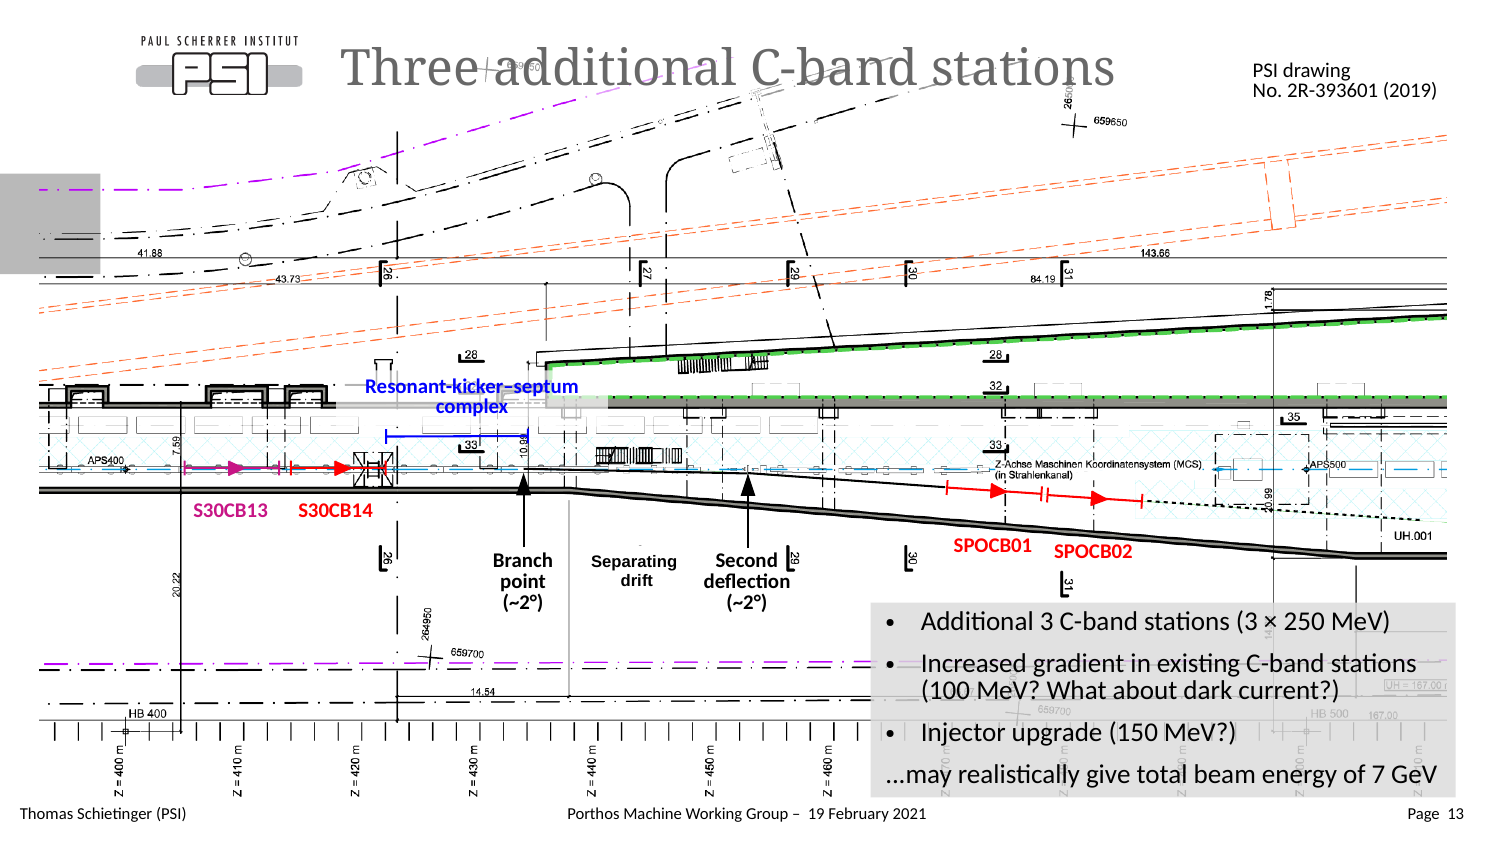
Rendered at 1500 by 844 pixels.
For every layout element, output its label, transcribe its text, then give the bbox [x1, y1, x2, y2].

text_box S30CB13 [178, 494, 283, 530]
text_box SPOCB01 [939, 529, 1049, 566]
text_box Second deflection (~2°) [686, 545, 807, 623]
text_box Branch point (~2°) [468, 545, 578, 623]
text_box Additional 3 C-band stations (3 × 250 MeV) Increased gradient in existing C-band stations (100 MeV? What about dark current?) Injector upgrade (150 MeV?) ...may realistically give total beam energy of 7 GeV [870, 602, 1456, 798]
text_box S30CB14 [283, 494, 393, 530]
text_box Resonant-kicker–septum complex [336, 370, 608, 427]
text_box SPOCB02 [1039, 535, 1149, 572]
title Three additional C-band stations [340, 35, 1208, 98]
text_box PSI drawing No. 2R-393601 (2019) [1237, 54, 1453, 114]
picture [39, 57, 1447, 819]
text_box Separating drift [573, 545, 701, 598]
